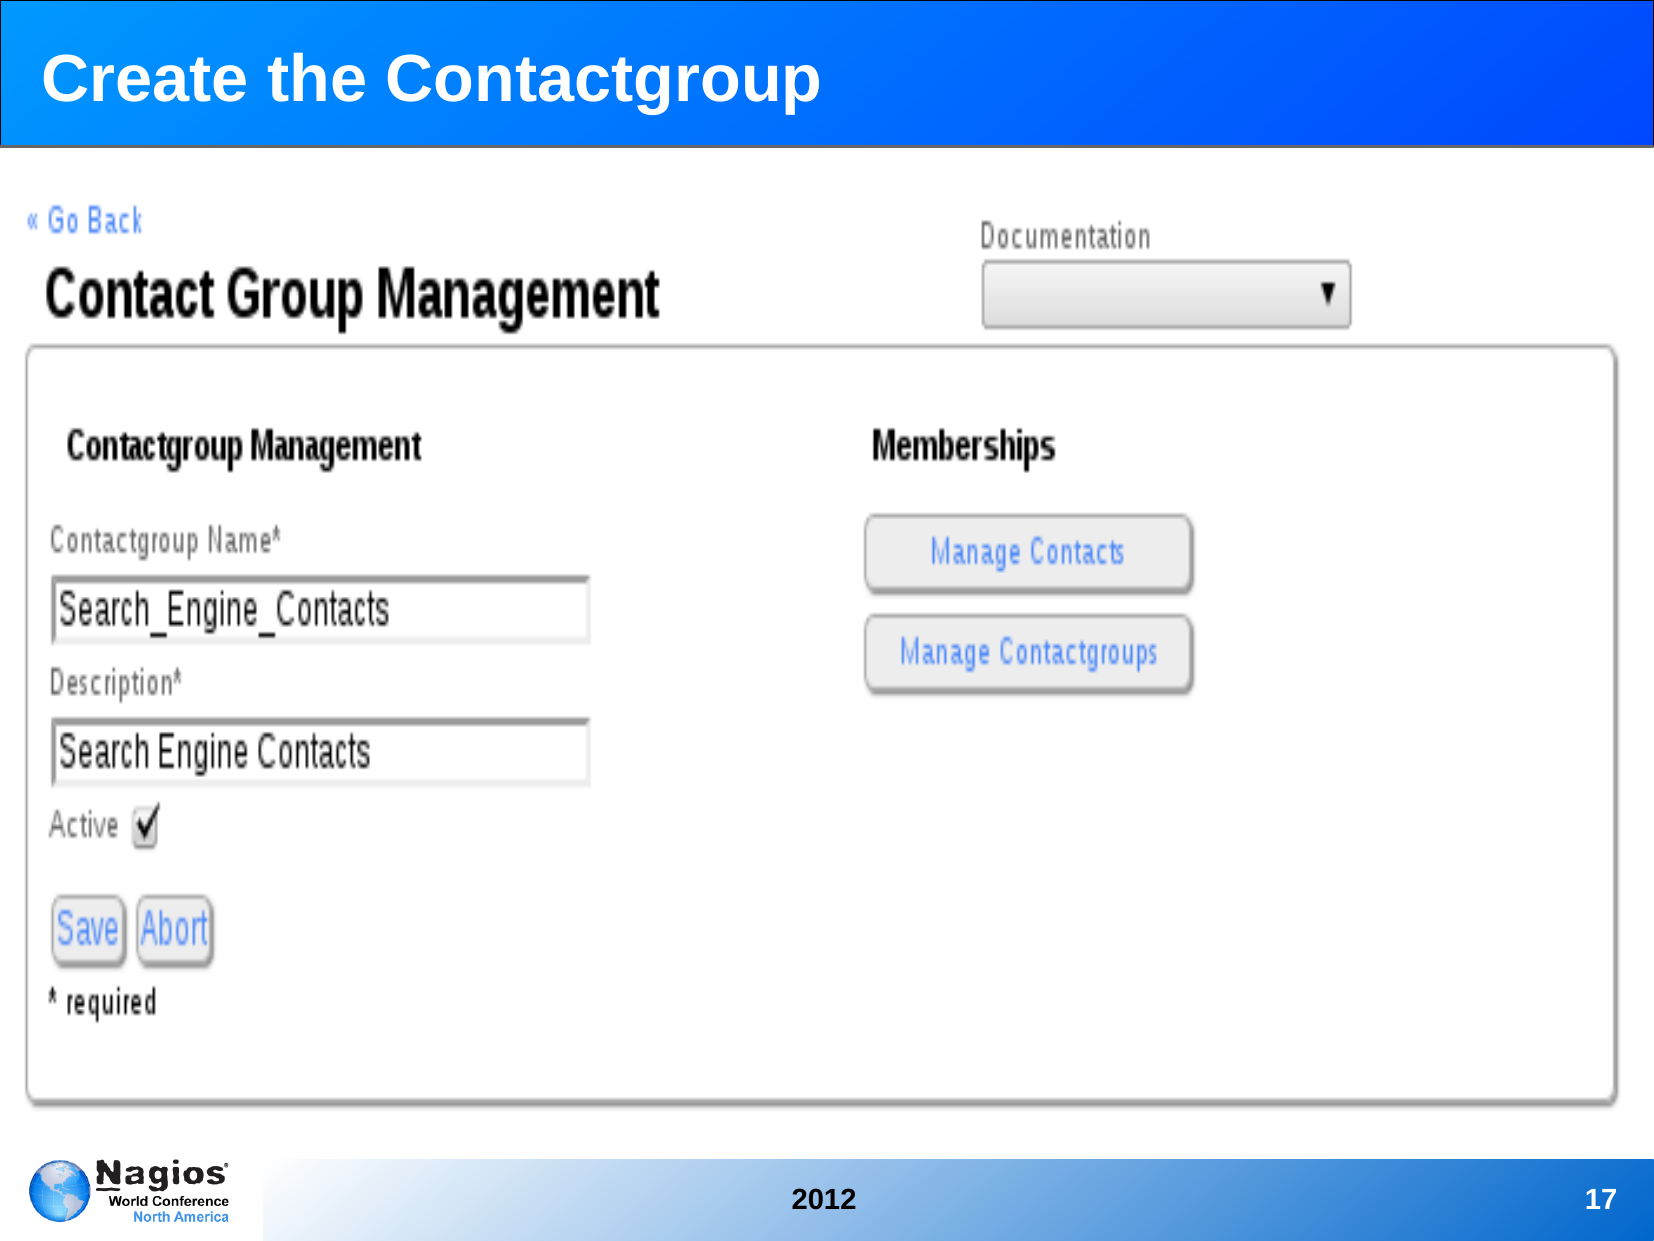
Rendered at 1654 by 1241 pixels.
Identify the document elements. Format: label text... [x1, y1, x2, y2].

title Create the Contactgroup [41, 36, 1248, 120]
picture [19, 165, 1628, 1131]
picture [29, 1159, 229, 1235]
